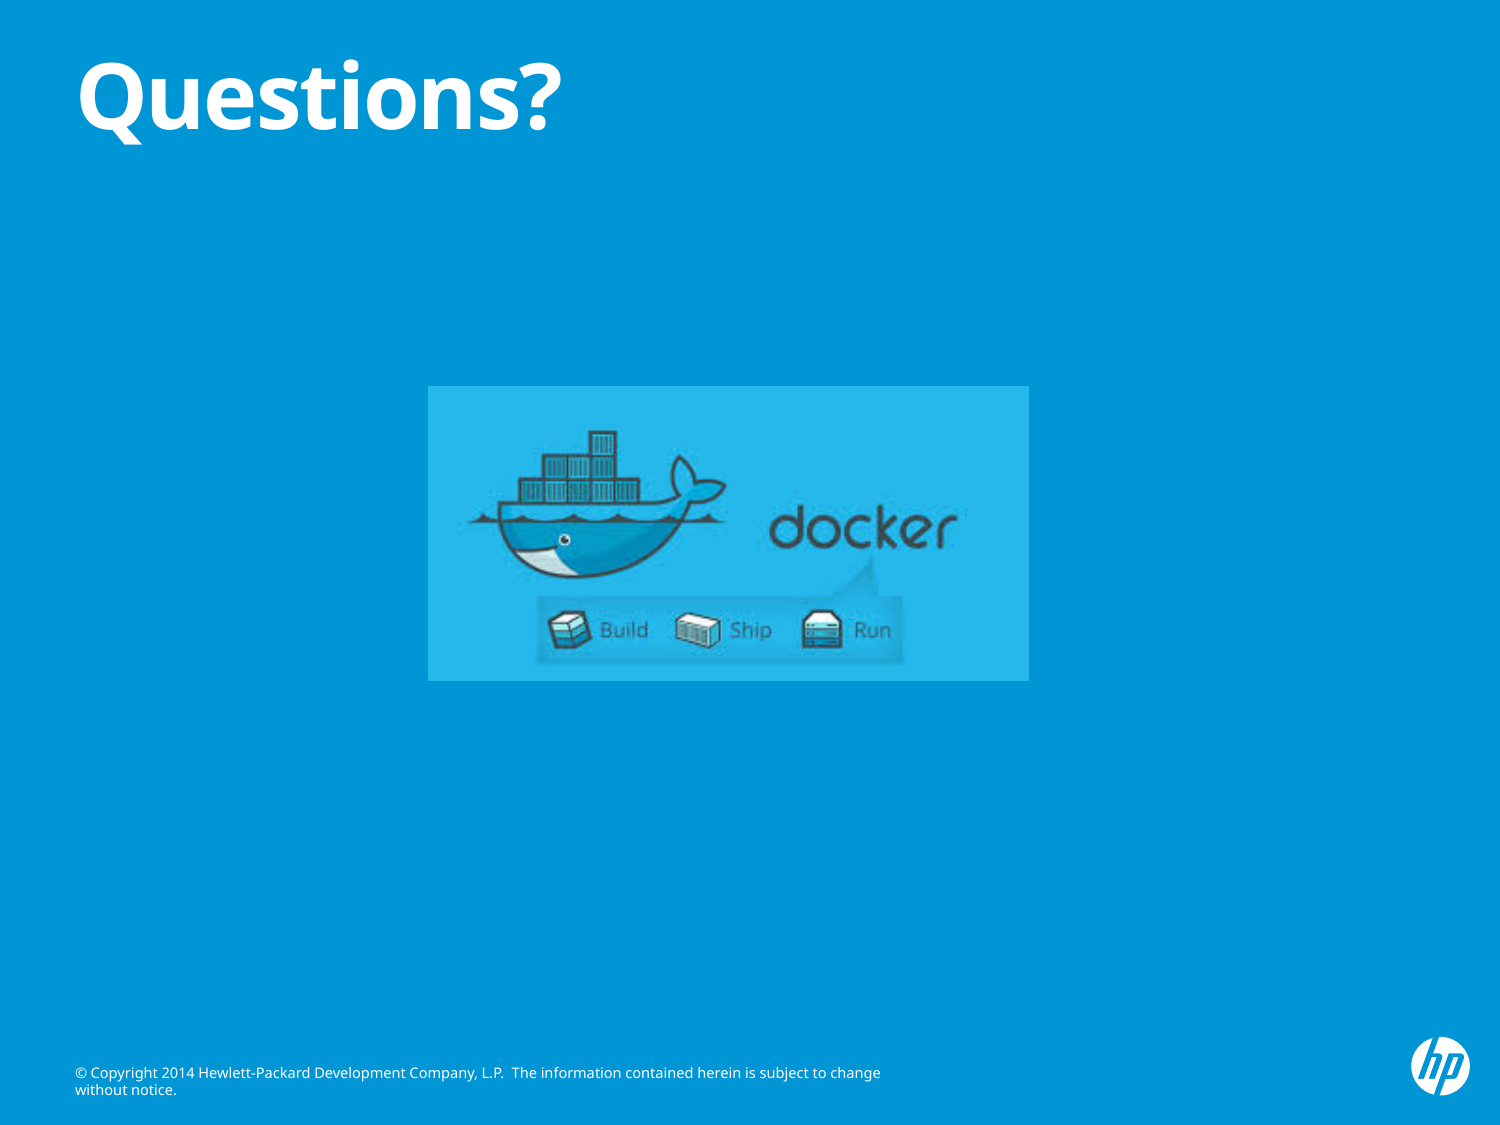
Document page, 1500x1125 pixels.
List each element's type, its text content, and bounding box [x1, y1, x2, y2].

picture [429, 387, 1028, 680]
title Questions? [75, 50, 1201, 351]
